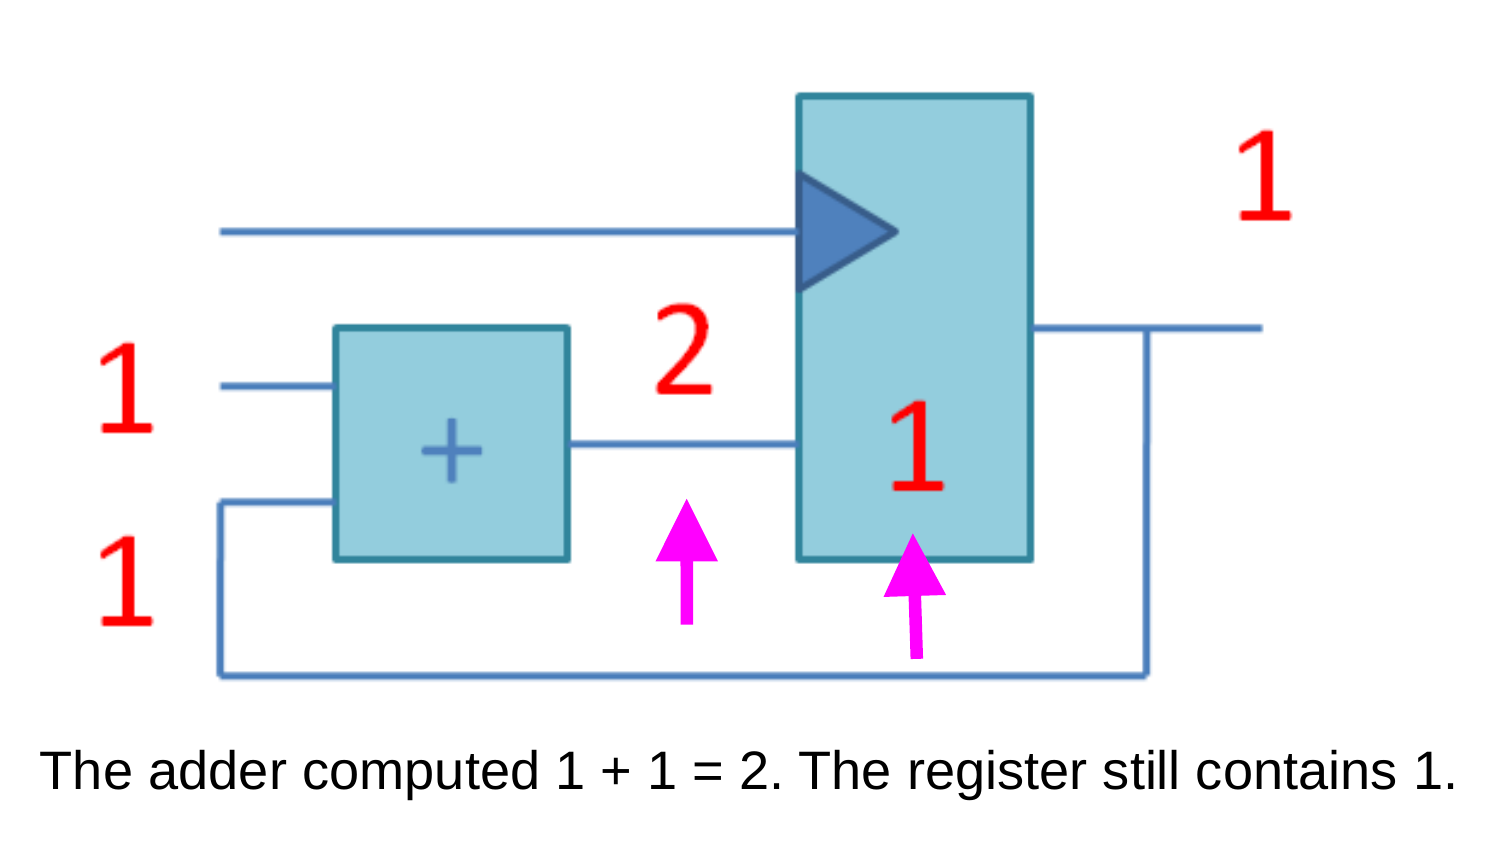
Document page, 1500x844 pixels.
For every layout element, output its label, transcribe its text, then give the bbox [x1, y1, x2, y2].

picture [0, 0, 1399, 720]
title The adder computed 1 + 1 = 2. The register still contains 1. [0, 720, 1500, 844]
